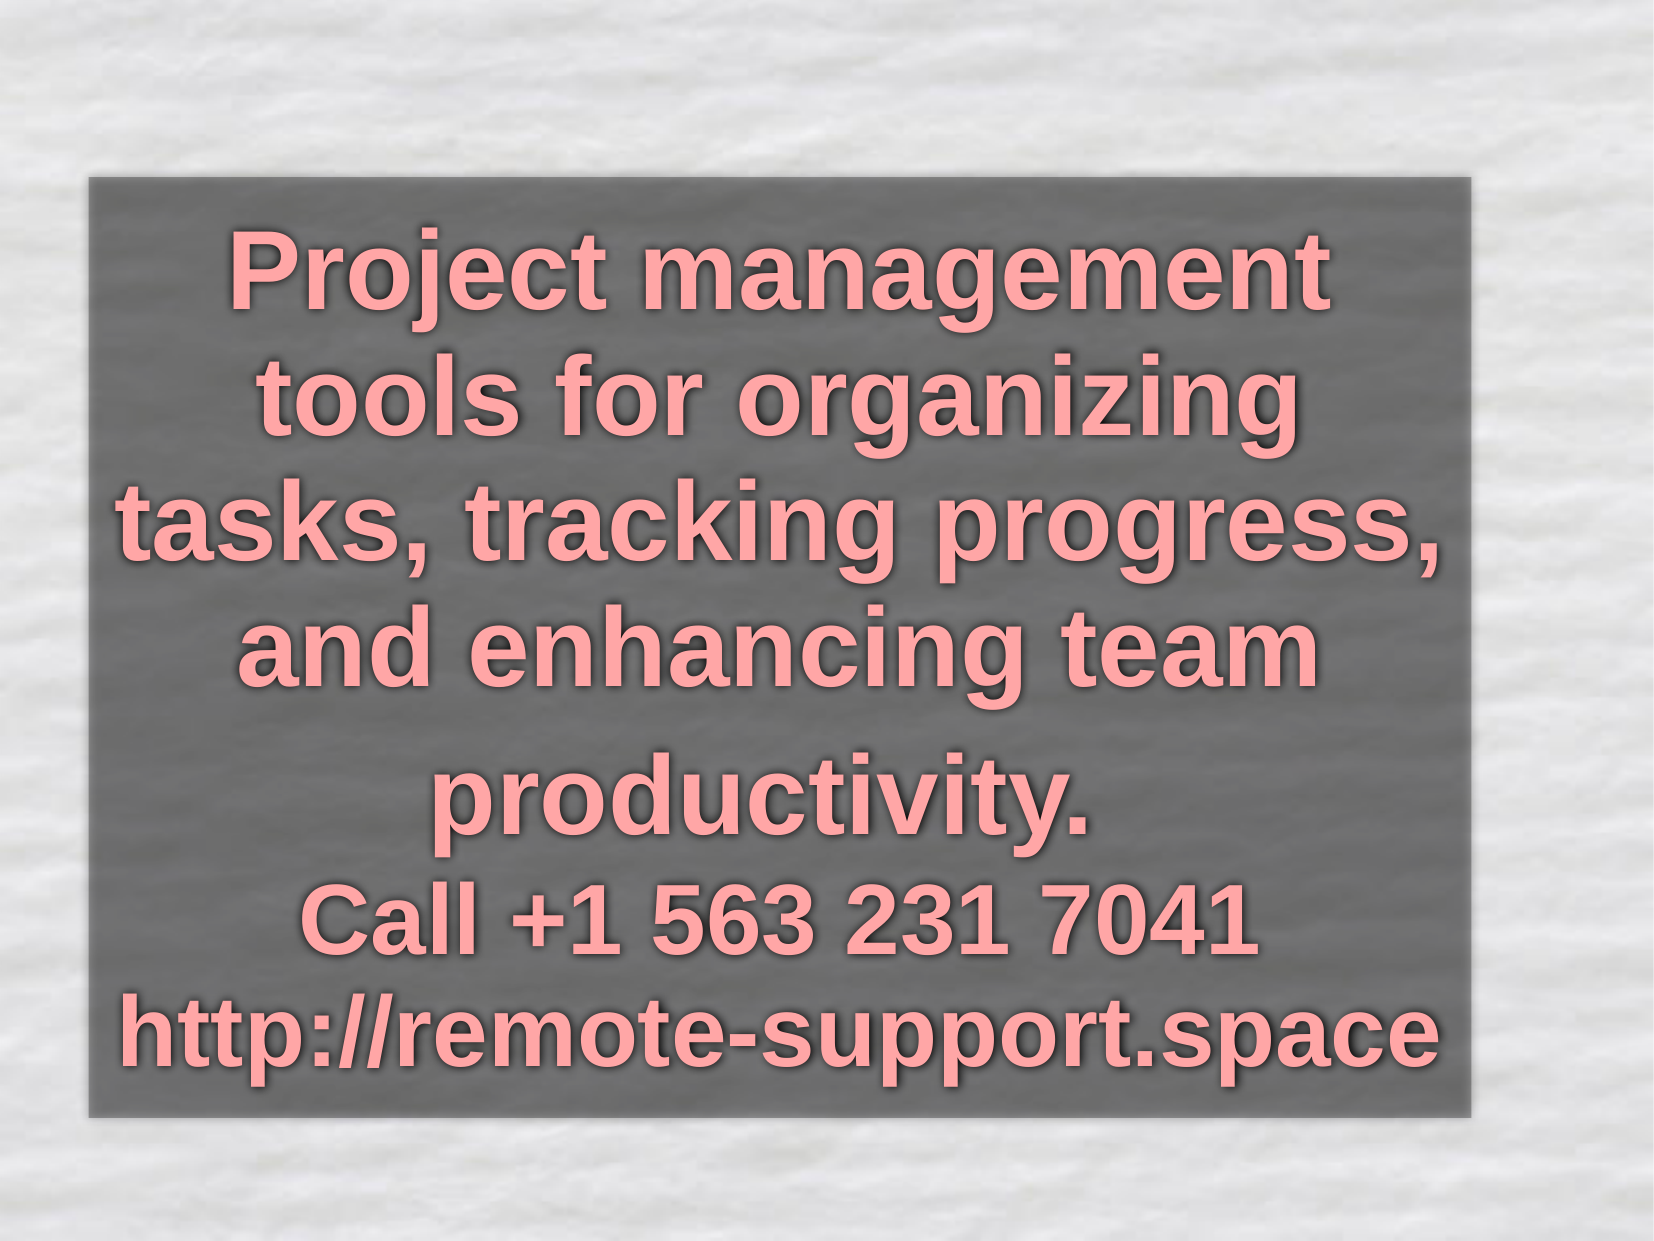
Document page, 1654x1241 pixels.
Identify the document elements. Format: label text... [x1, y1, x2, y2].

picture [0, 0, 1654, 1241]
text_box Project management tools for organizing tasks, tracking progress, and enhancing team productivity. Call +1 563 231 7041 http://remote-support.space [88, 177, 1472, 1118]
